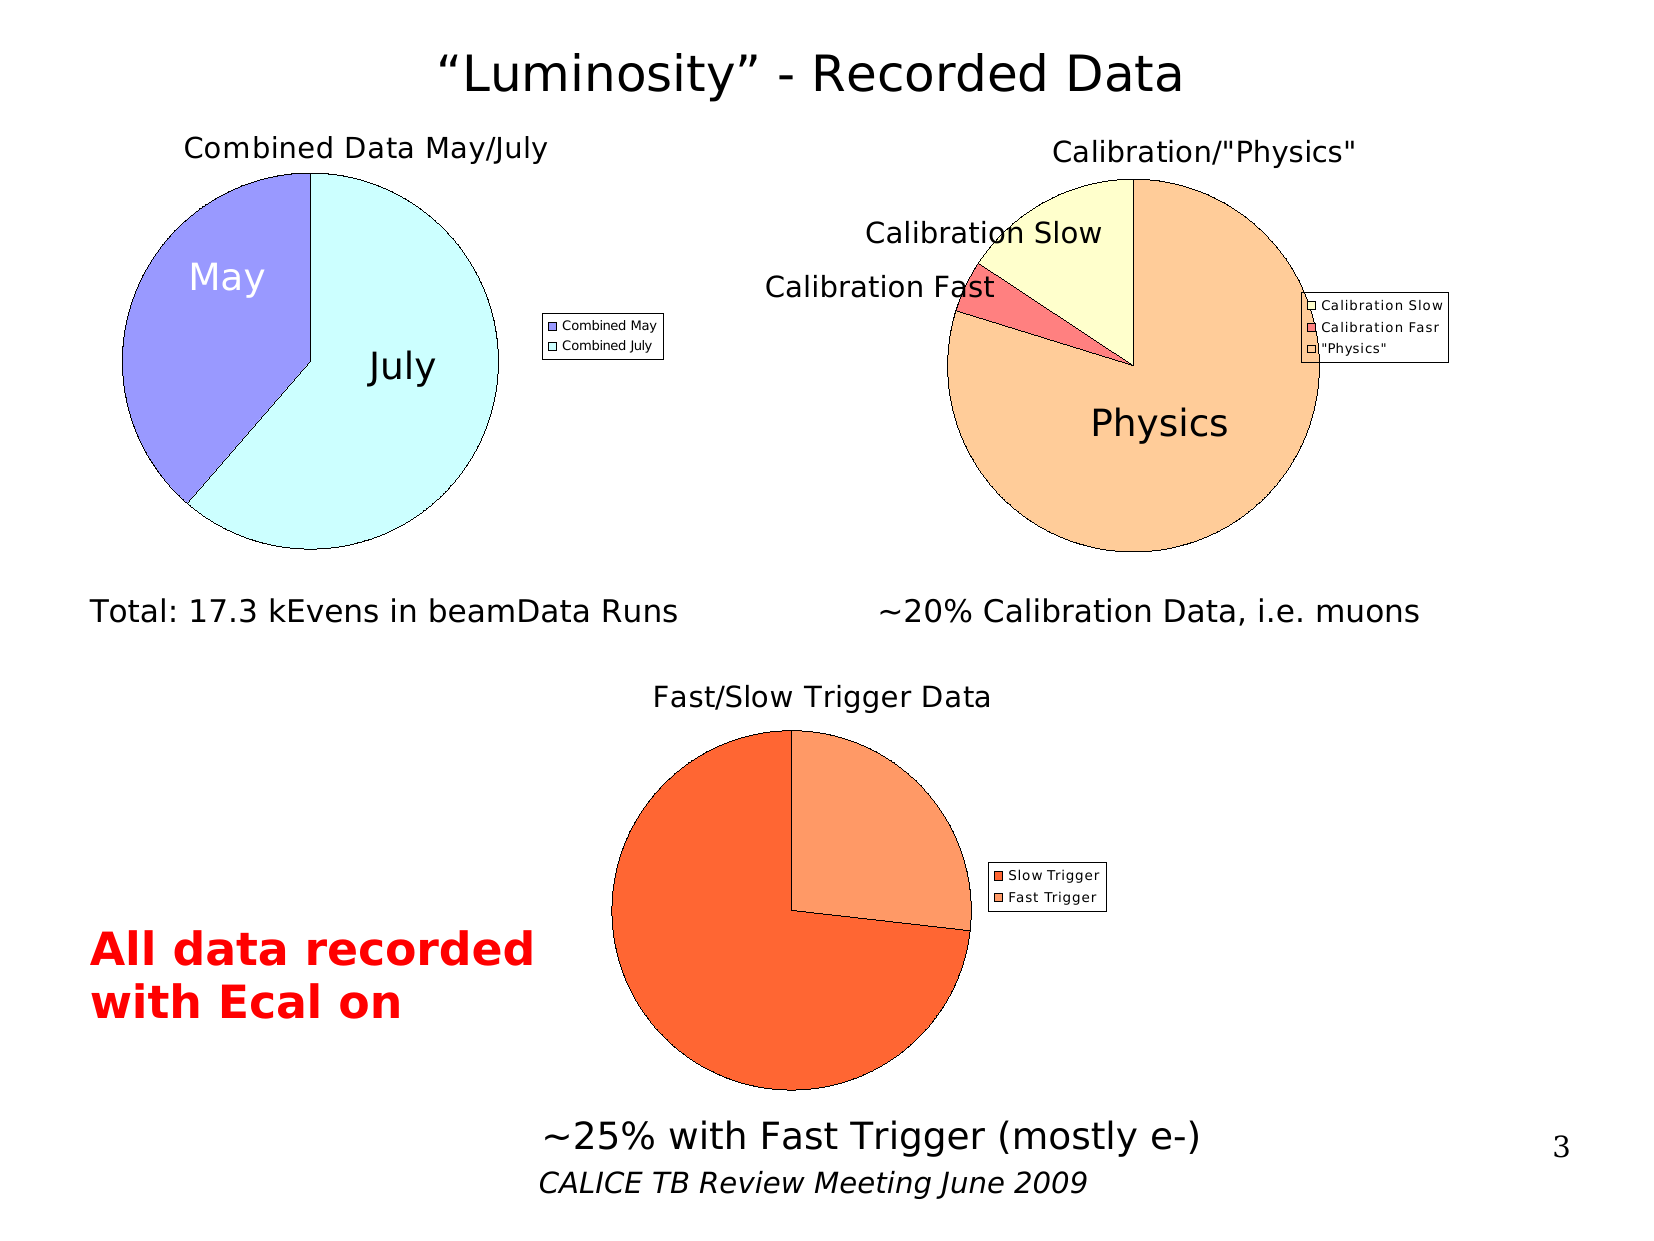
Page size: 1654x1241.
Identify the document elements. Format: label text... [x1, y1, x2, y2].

text_box “Luminosity” - Recorded Data [421, 37, 1201, 111]
chart [601, 661, 1111, 1107]
text_box May [173, 248, 280, 307]
text_box ~25% with Fast Trigger (mostly e-) [526, 1107, 1204, 1166]
text_box ~20% Calibration Data, i.e. muons [862, 586, 1435, 638]
text_box Calibration Slow [850, 209, 1117, 259]
chart [90, 112, 676, 559]
text_box Total: 17.3 kEvens in beamData Runs [75, 586, 694, 638]
text_box All data recorded with Ecal on [75, 915, 542, 1037]
text_box July [354, 337, 451, 396]
text_box Calibration Fast [750, 262, 1010, 312]
text_box Physics [1075, 394, 1241, 454]
chart [937, 116, 1449, 563]
